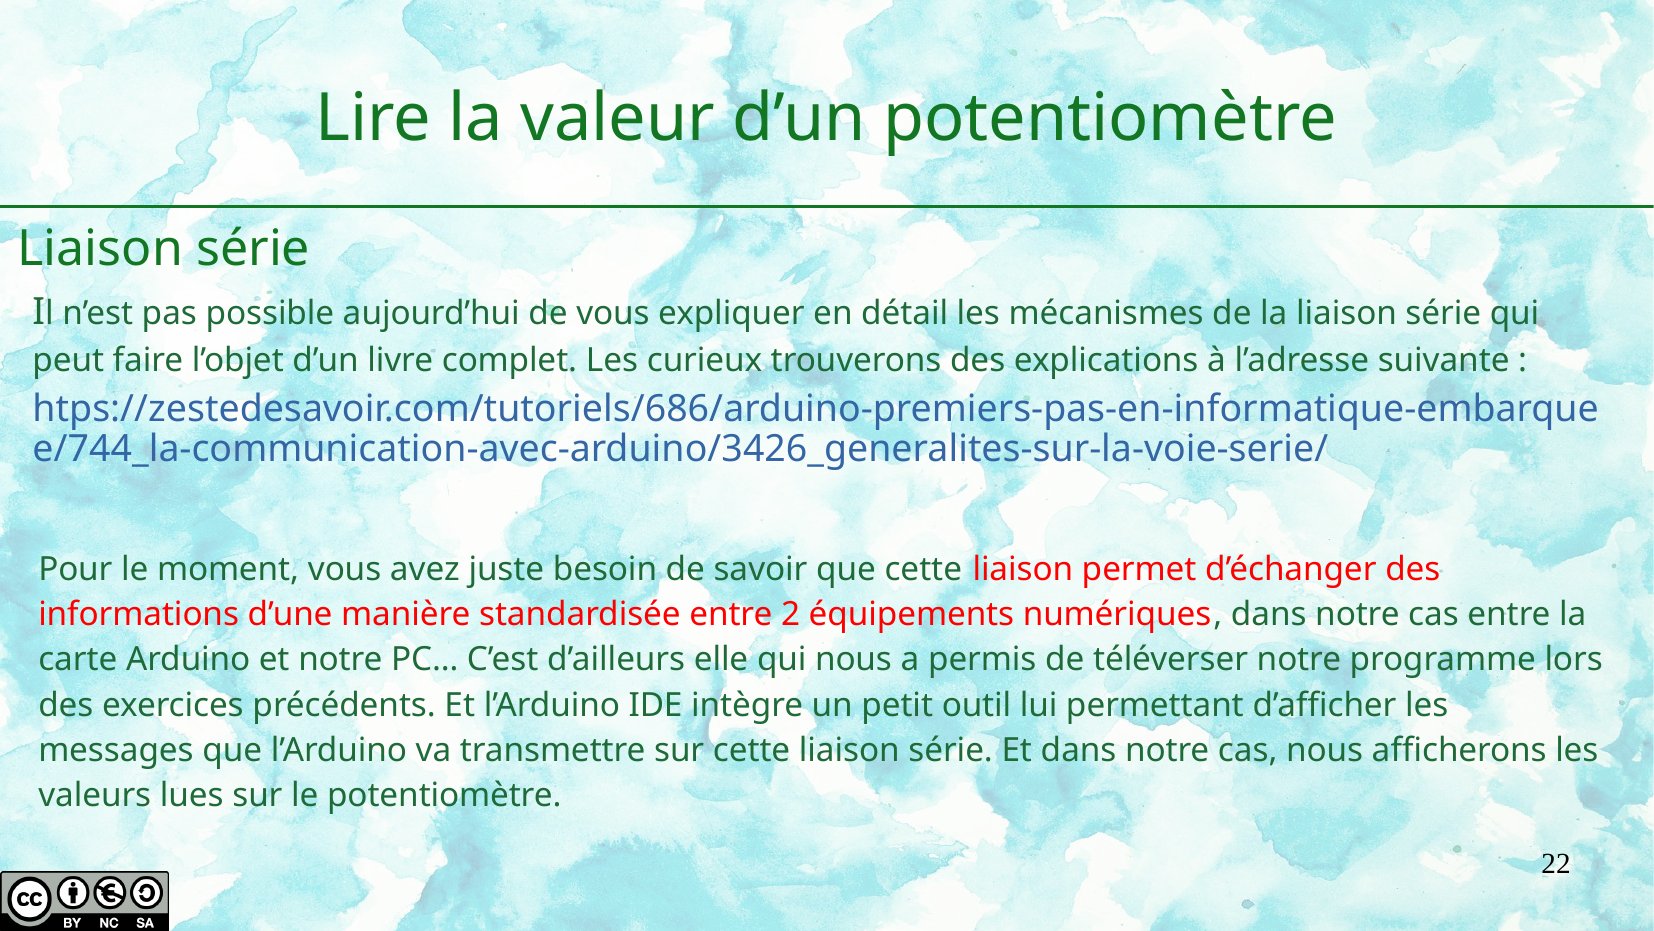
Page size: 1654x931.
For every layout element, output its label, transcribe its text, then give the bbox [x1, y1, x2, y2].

picture [0, 871, 169, 931]
text_box Pour le moment, vous avez juste besoin de savoir que cette liaison permet d’échanger des informations d’une manière standardisée entre 2 équipements numériques, dans notre cas entre la carte Arduino et notre PC… C’est d’ailleurs elle qui nous a permis de téléverser notre programme lors des exercices précédents. Et l’Arduino IDE intègre un petit outil lui permettant d’afficher les messages que l’Arduino va transmettre sur cette liaison série. Et dans notre cas, nous afficherons les valeurs lues sur le potentiomètre. [23, 537, 1625, 824]
text_box Il n’est pas possible aujourd’hui de vous expliquer en détail les mécanismes de la liaison série qui peut faire l’objet d’un livre complet. Les curieux trouverons des explications à l’adresse suivante : htps://zestedesavoir.com/tutoriels/686/arduino-premiers-pas-en-informatique-embarquee/744_la-communication-avec-arduino/3426_generalites-sur-la-voie-serie/ [17, 277, 1625, 485]
title Lire la valeur d’un potentiomètre [82, 37, 1571, 193]
list Liaison série [17, 211, 349, 277]
